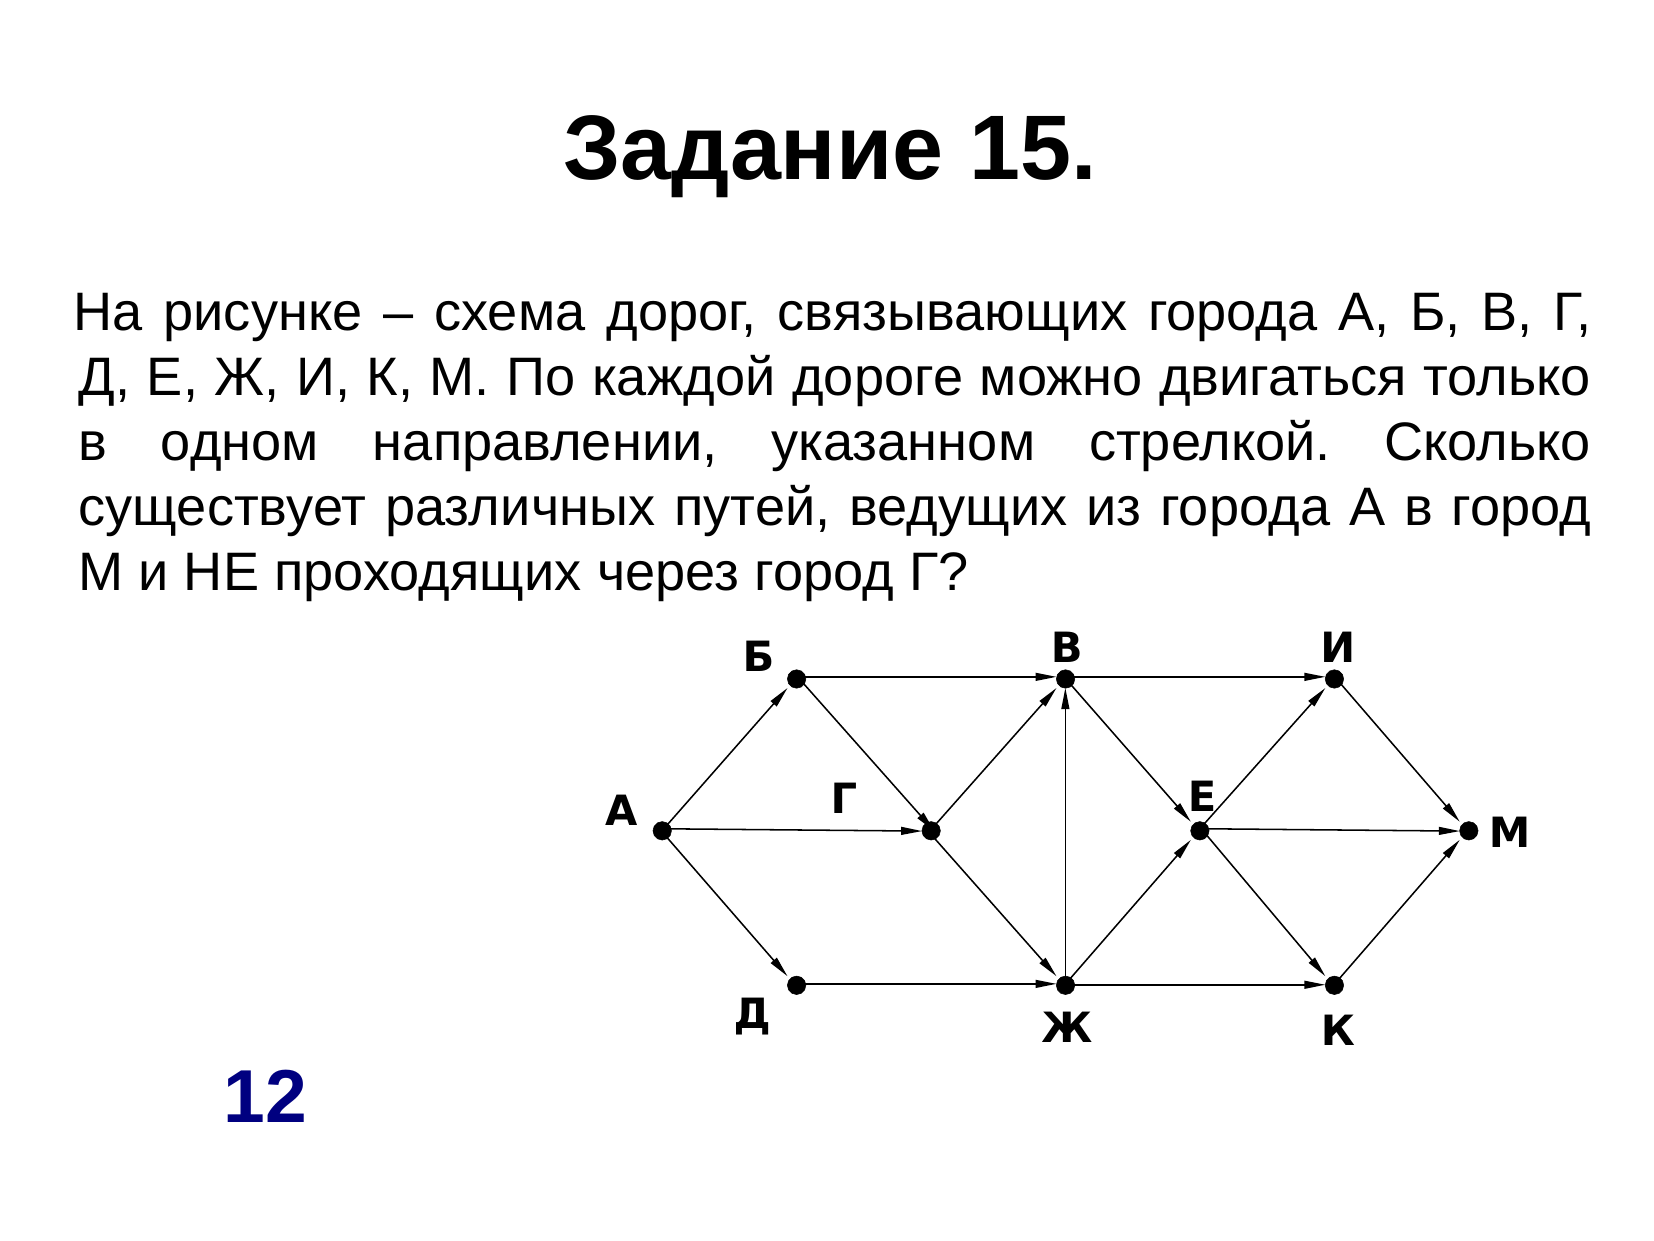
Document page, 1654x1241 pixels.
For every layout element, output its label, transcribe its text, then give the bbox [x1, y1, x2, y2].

text_box [922, 824, 934, 841]
text_box [1190, 821, 1209, 841]
text_box Г [813, 767, 875, 820]
text_box [1056, 976, 1075, 995]
text_box Д [721, 982, 783, 1035]
title Задание 15. [82, 68, 1571, 268]
text_box Е [1171, 765, 1233, 817]
text_box [930, 825, 941, 838]
text_box [1056, 669, 1075, 689]
text_box Е [1213, 794, 1233, 817]
text_box [1325, 669, 1344, 689]
text_box [1459, 821, 1479, 841]
list На рисунке – схема дорог, связывающих города А, Б, В, Г, Д, Е, Ж, И, К, М. По каждой дороге можно двигаться только в одном направлении, указанном стрелкой. Сколько существует различных путей, ведущих из города А в город М и НЕ проходящих через город Г? 12 [58, 268, 1609, 1194]
text_box К [1307, 999, 1369, 1051]
text_box И [1307, 616, 1369, 668]
text_box B [1036, 616, 1098, 668]
text_box [652, 821, 672, 841]
text_box [787, 669, 806, 689]
text_box Б [727, 625, 790, 677]
text_box Ж [1036, 996, 1098, 1048]
text_box М [1479, 801, 1541, 853]
text_box А [590, 779, 652, 831]
text_box [787, 976, 806, 995]
text_box [1325, 976, 1344, 995]
